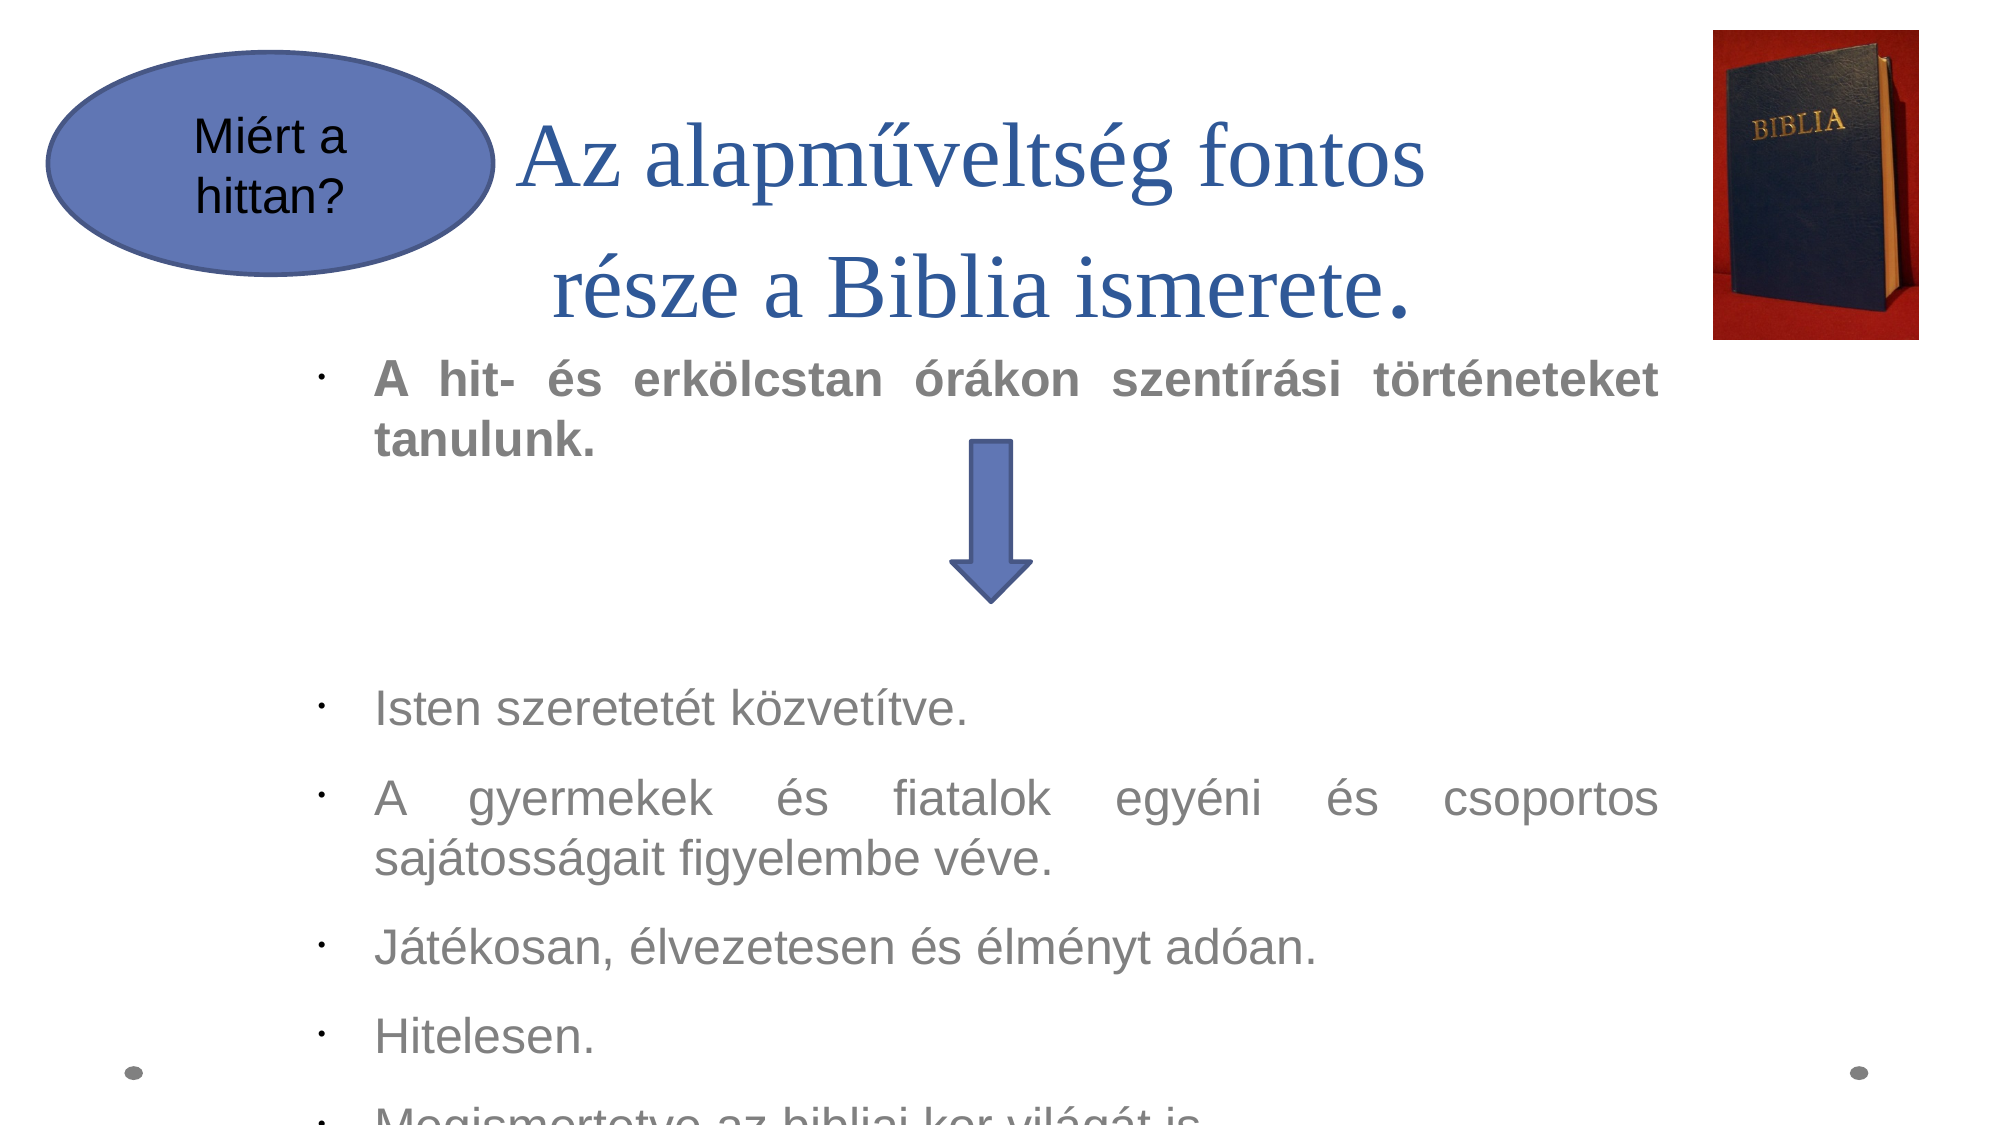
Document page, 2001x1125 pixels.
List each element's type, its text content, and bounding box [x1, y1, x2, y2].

title Az alapműveltség fontos része a Biblia ismerete. [291, 76, 1675, 340]
text_box Miért a hittan? [47, 52, 494, 275]
picture [1713, 30, 1919, 340]
list A hit- és erkölcstan órákon szentírási történeteket tanulunk. Isten szeretetét közvetítve. A gyermekek és fiatalok egyéni és csoportos sajátosságait figyelembe véve. Játékosan, élvezetesen és élményt adóan. Hitelesen. Megismertetve az bibliai kor világát is. [303, 339, 1675, 1047]
text_box [951, 441, 1031, 602]
